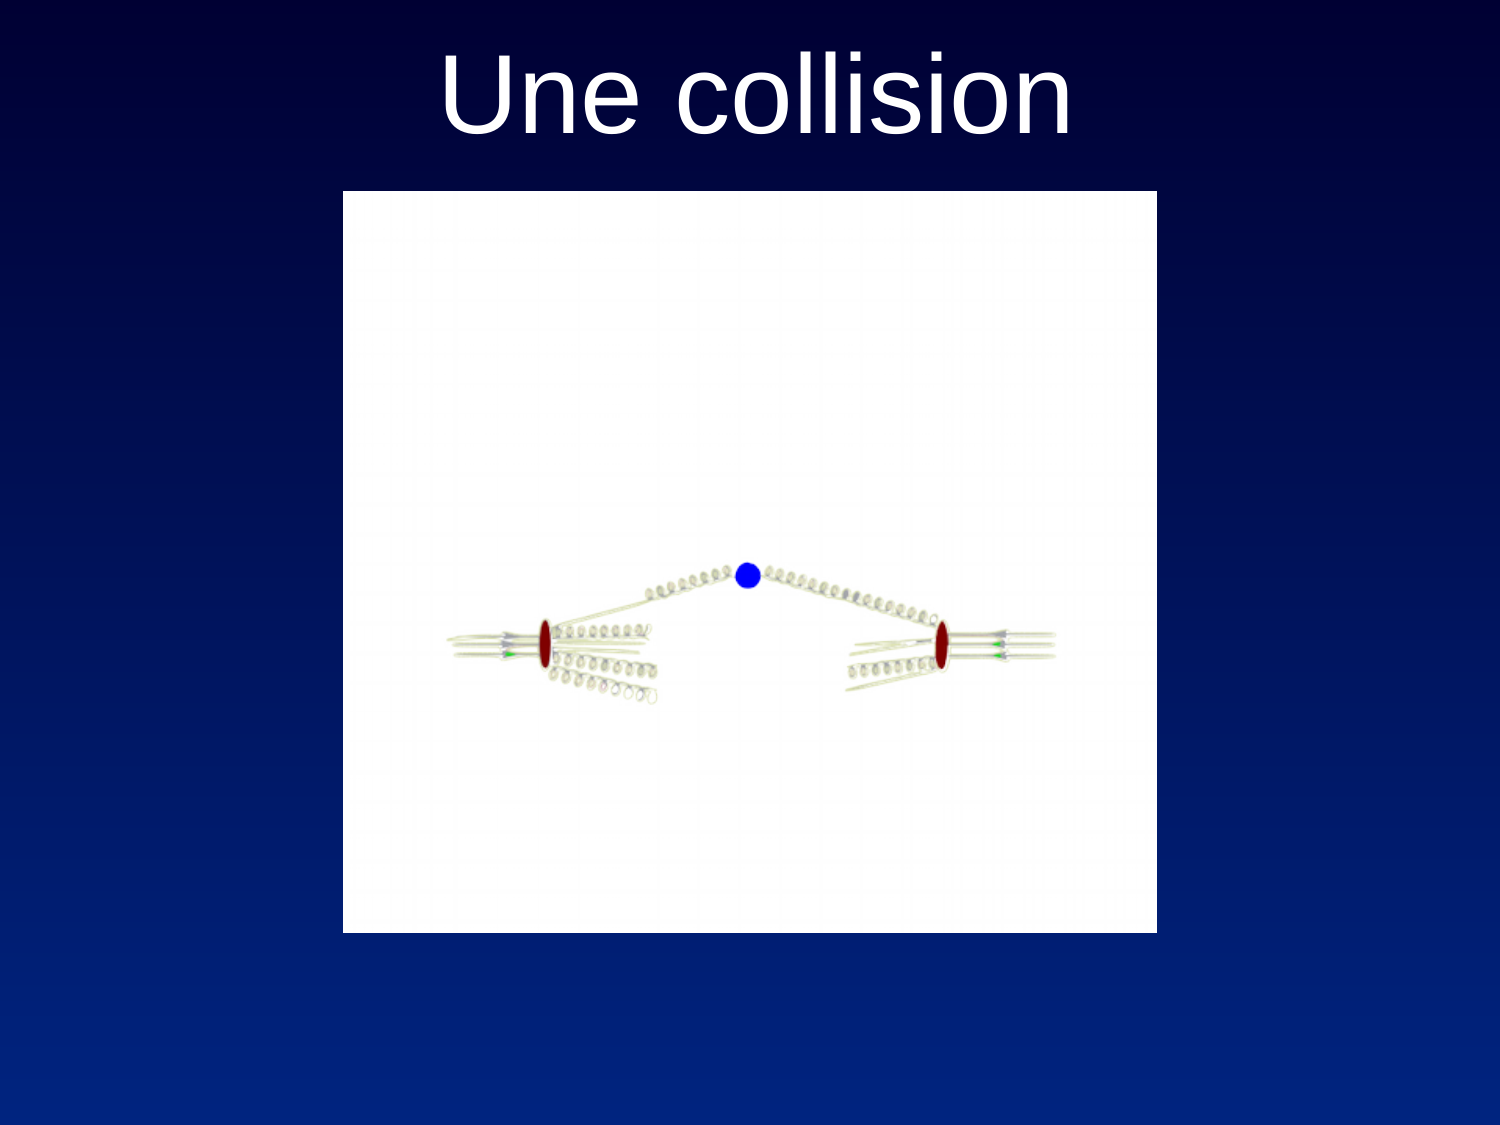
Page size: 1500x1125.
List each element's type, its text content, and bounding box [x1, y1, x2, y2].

picture [343, 190, 1157, 934]
title Une collision [11, 0, 1500, 189]
